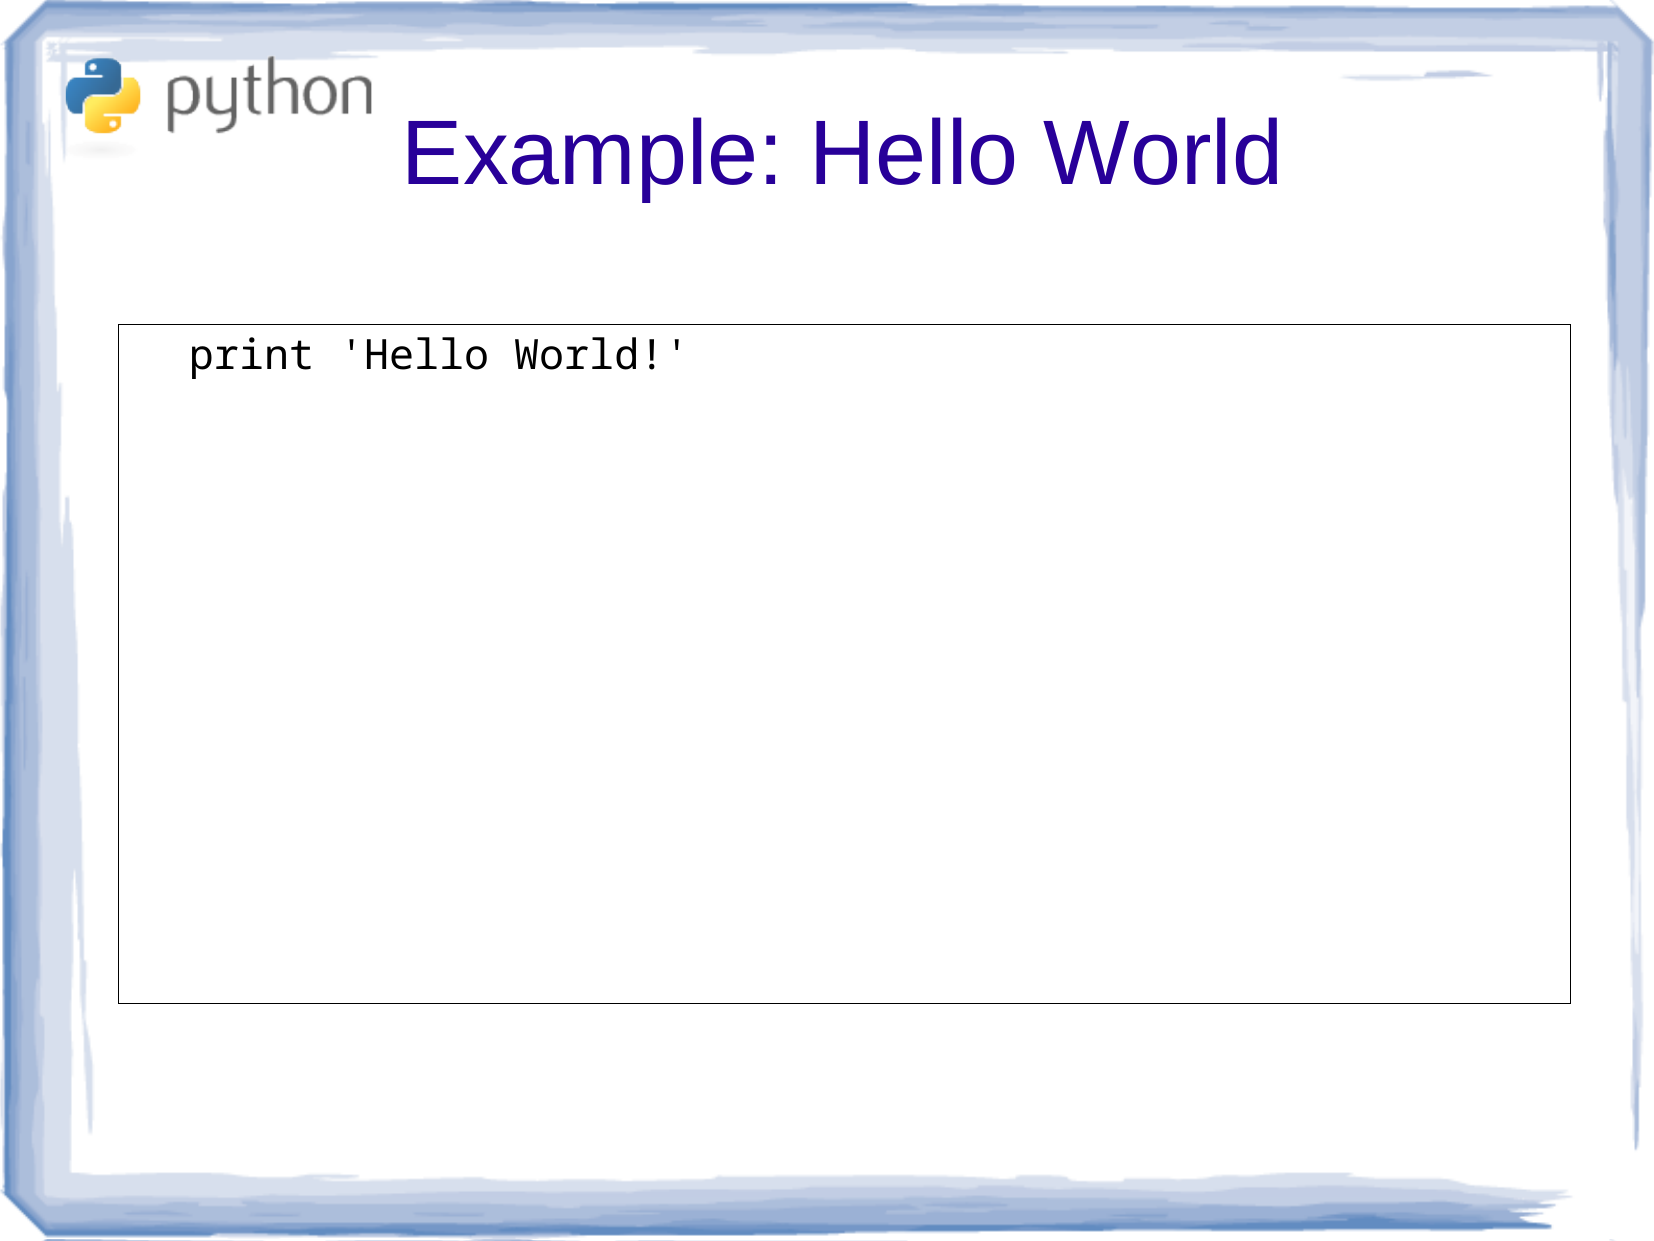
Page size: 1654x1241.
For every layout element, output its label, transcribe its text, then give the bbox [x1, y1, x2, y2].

title Example: Hello World [82, 49, 1571, 257]
list print 'Hello World!' [118, 324, 1571, 1004]
picture [0, 0, 1654, 1241]
